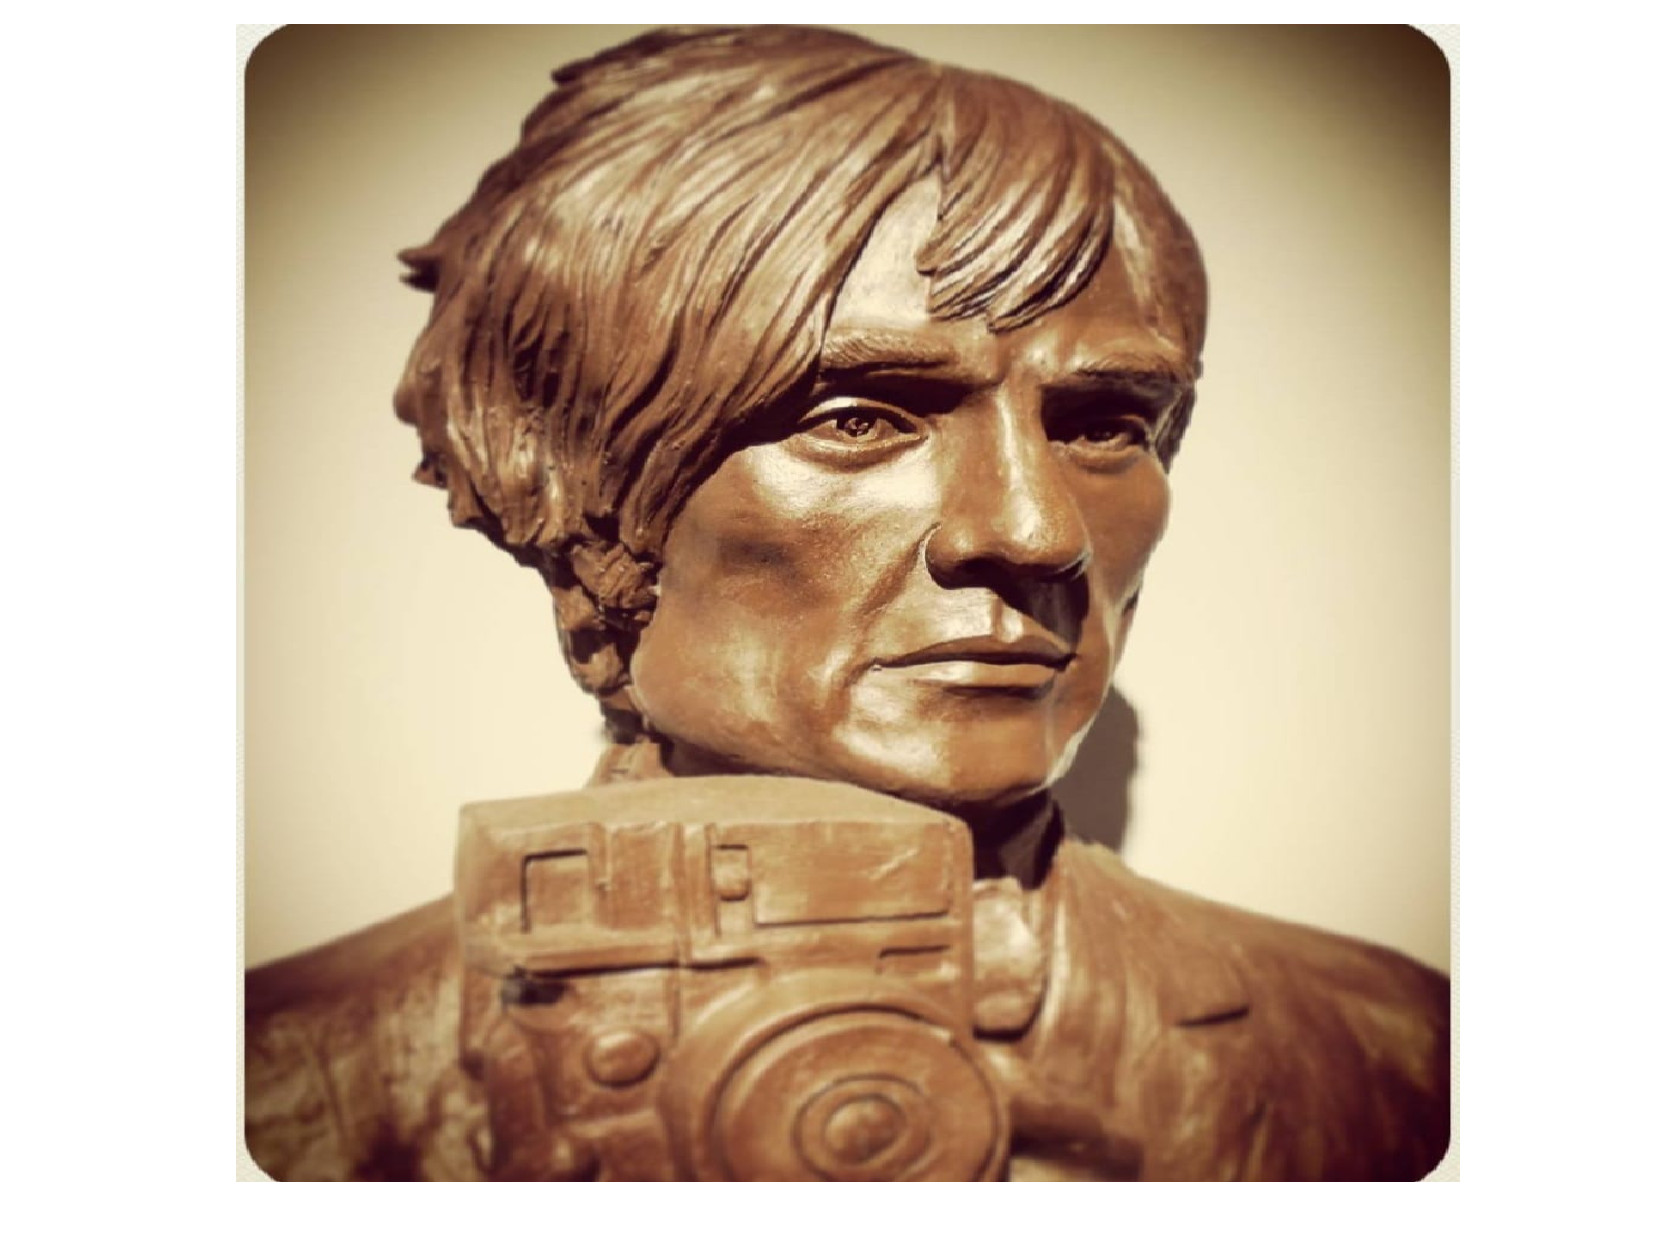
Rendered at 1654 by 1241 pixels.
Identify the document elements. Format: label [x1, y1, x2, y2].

picture [236, 25, 1460, 1182]
